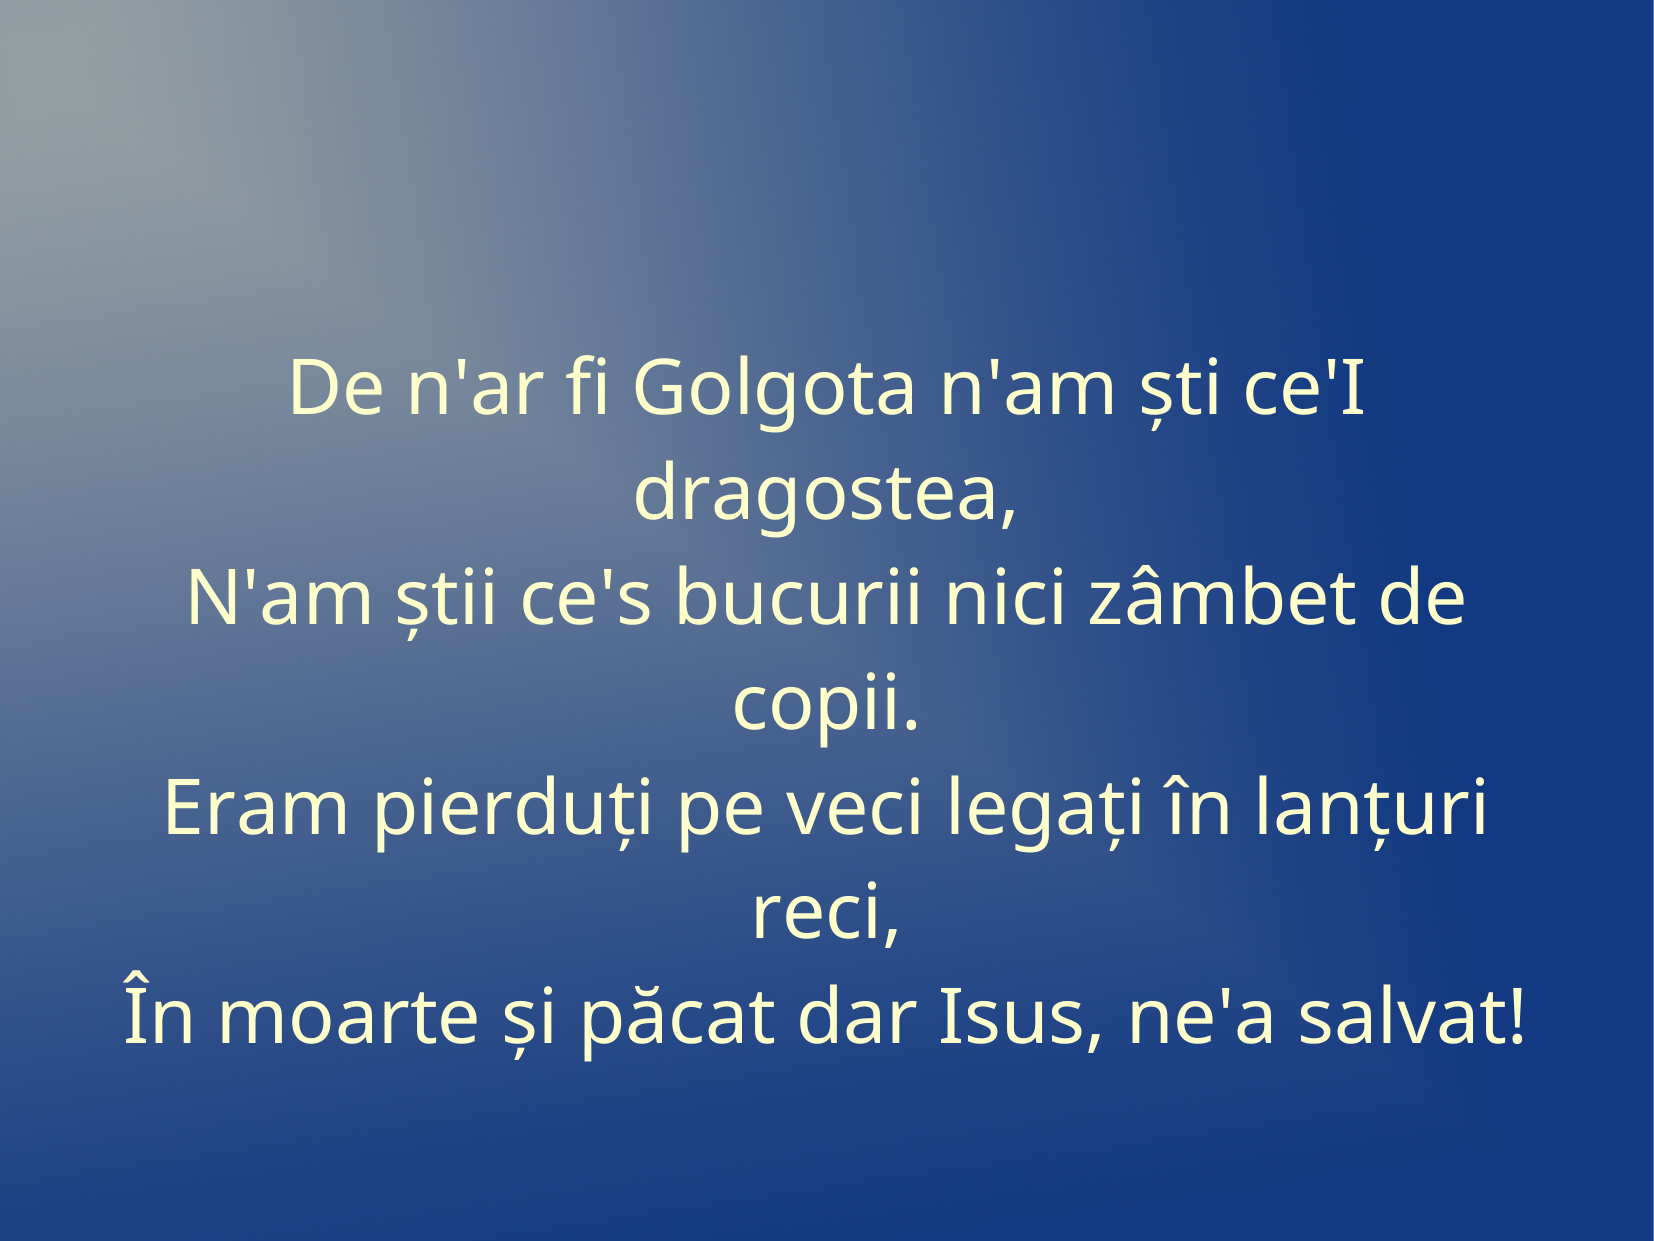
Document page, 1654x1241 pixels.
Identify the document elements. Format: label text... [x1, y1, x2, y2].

subtitle De n'ar fi Golgota n'am şti ce'I dragostea, N'am ştii ce's bucurii nici zâmbet de copii. Eram pierduţi pe veci legaţi în lanţuri reci, În moarte şi păcat dar Isus, ne'a salvat! [82, 290, 1571, 1109]
picture [0, 0, 1654, 1241]
